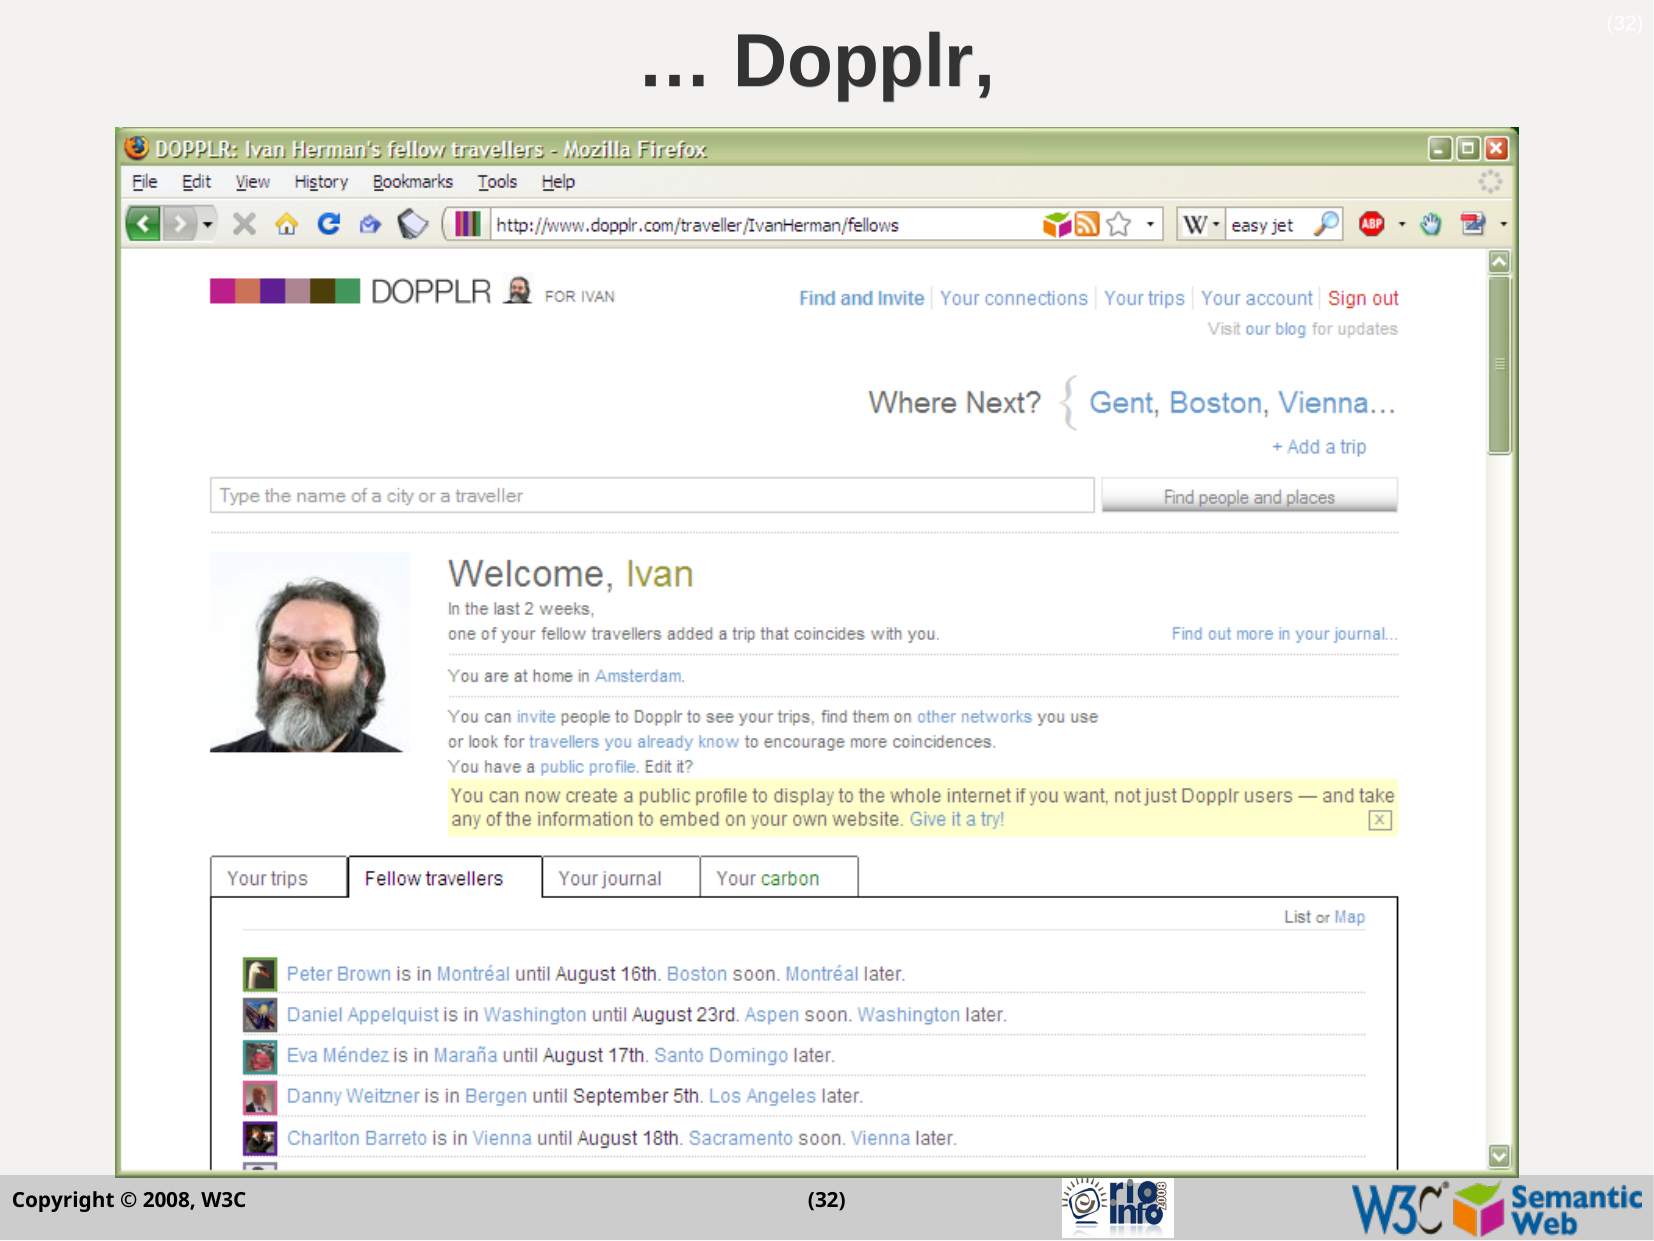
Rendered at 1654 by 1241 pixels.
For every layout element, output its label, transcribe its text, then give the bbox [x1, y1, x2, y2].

title … Dopplr, [0, 0, 1654, 119]
picture [115, 127, 1642, 1238]
